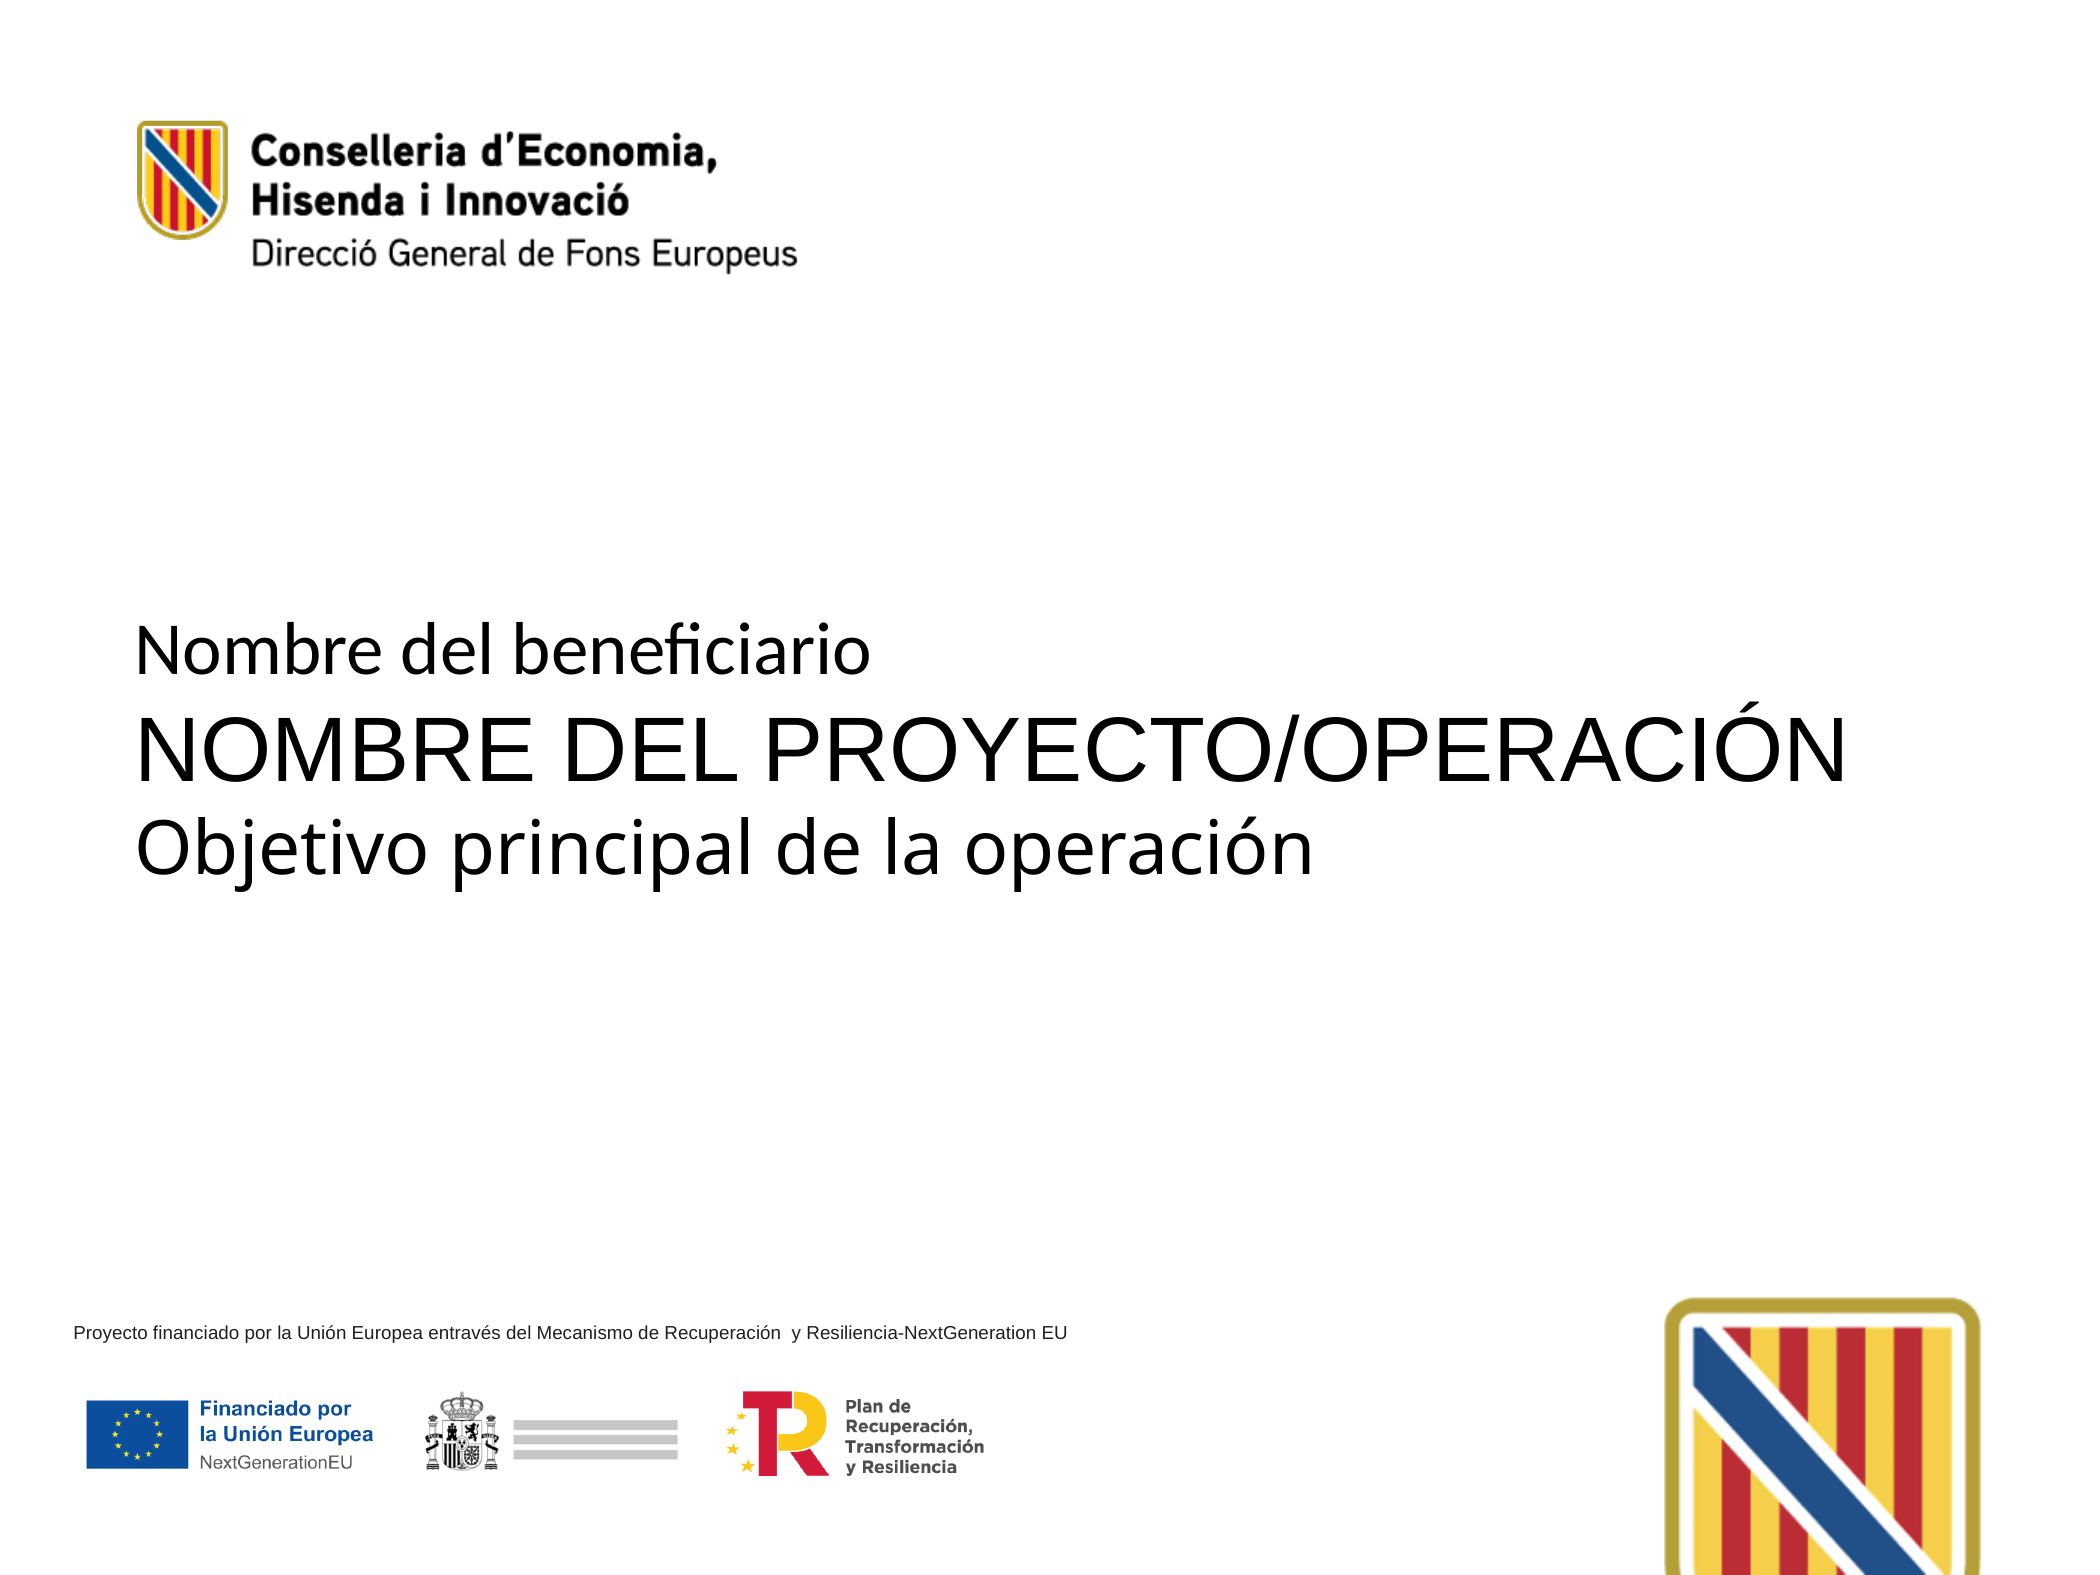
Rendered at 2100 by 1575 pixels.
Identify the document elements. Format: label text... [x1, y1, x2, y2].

picture [1521, 1244, 2042, 1575]
text_box Proyecto financiado por la Unión Europea entravés del Mecanismo de Recuperación y Resiliencia-NextGeneration EU [58, 1313, 1498, 1391]
text_box Nombre del beneficiario NOMBRE DEL PROYECTO/OPERACIÓN Objetivo principal de la operación [119, 591, 1996, 900]
picture [58, 1374, 1008, 1492]
picture [0, 0, 1012, 661]
